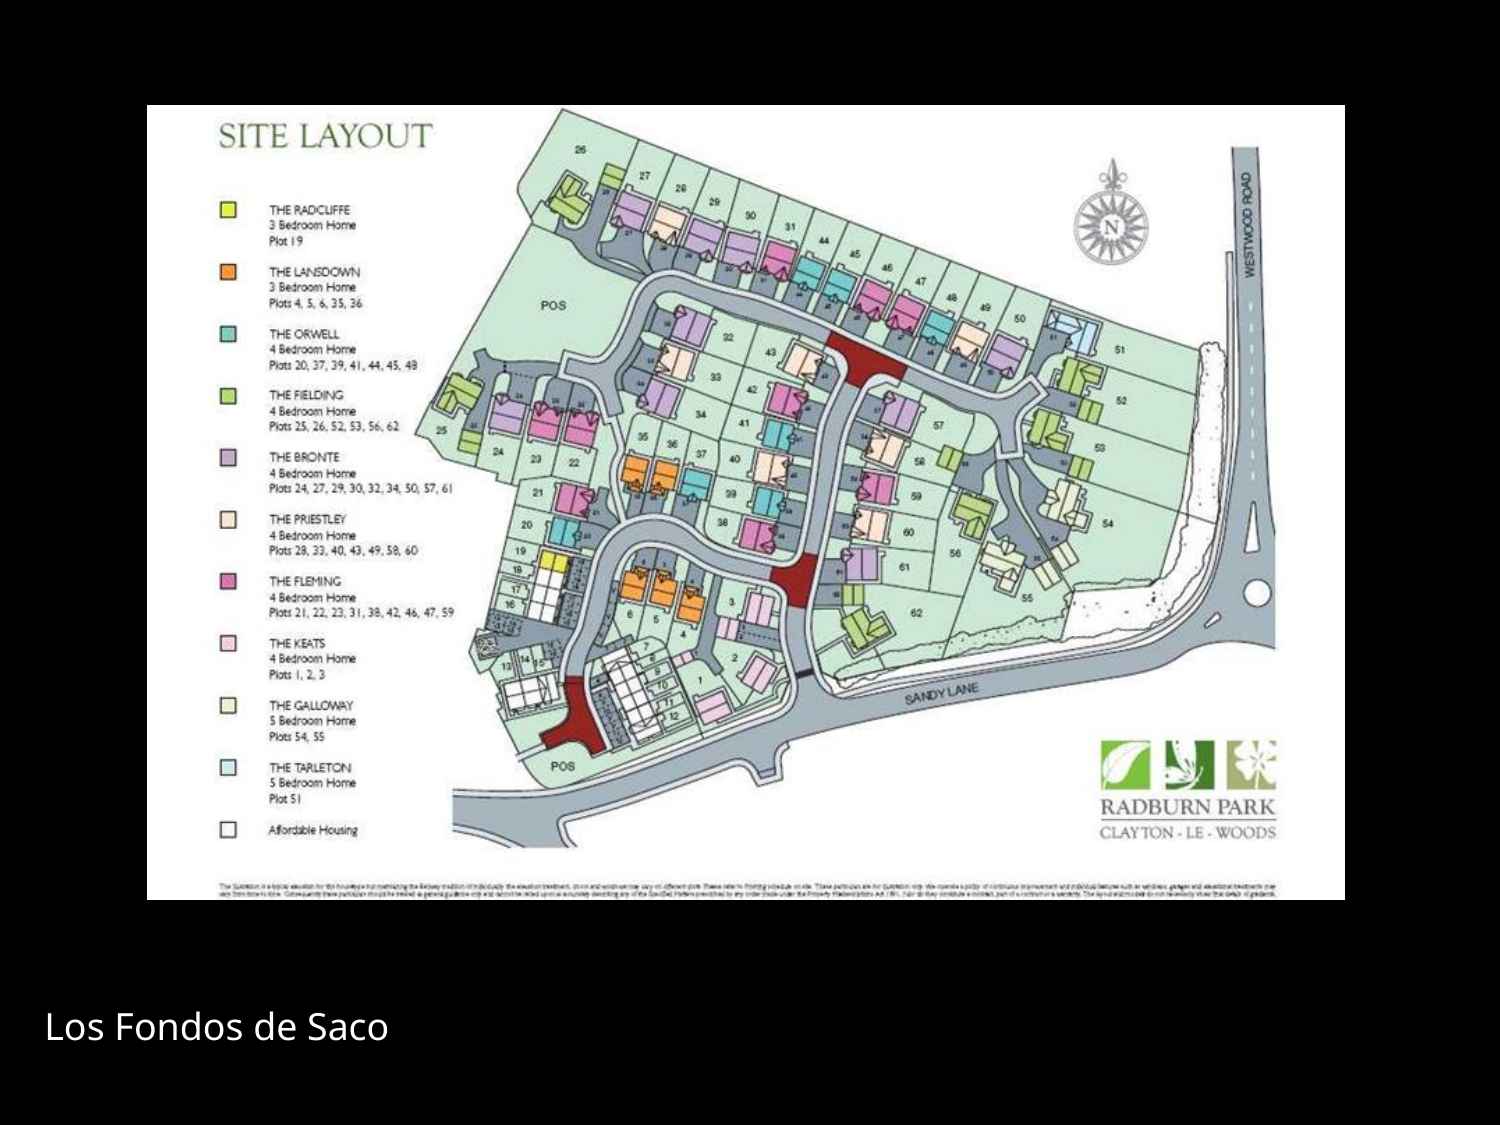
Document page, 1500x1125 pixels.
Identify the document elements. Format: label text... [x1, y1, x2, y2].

picture [147, 105, 1345, 900]
text_box Los Fondos de Saco [29, 995, 975, 1056]
